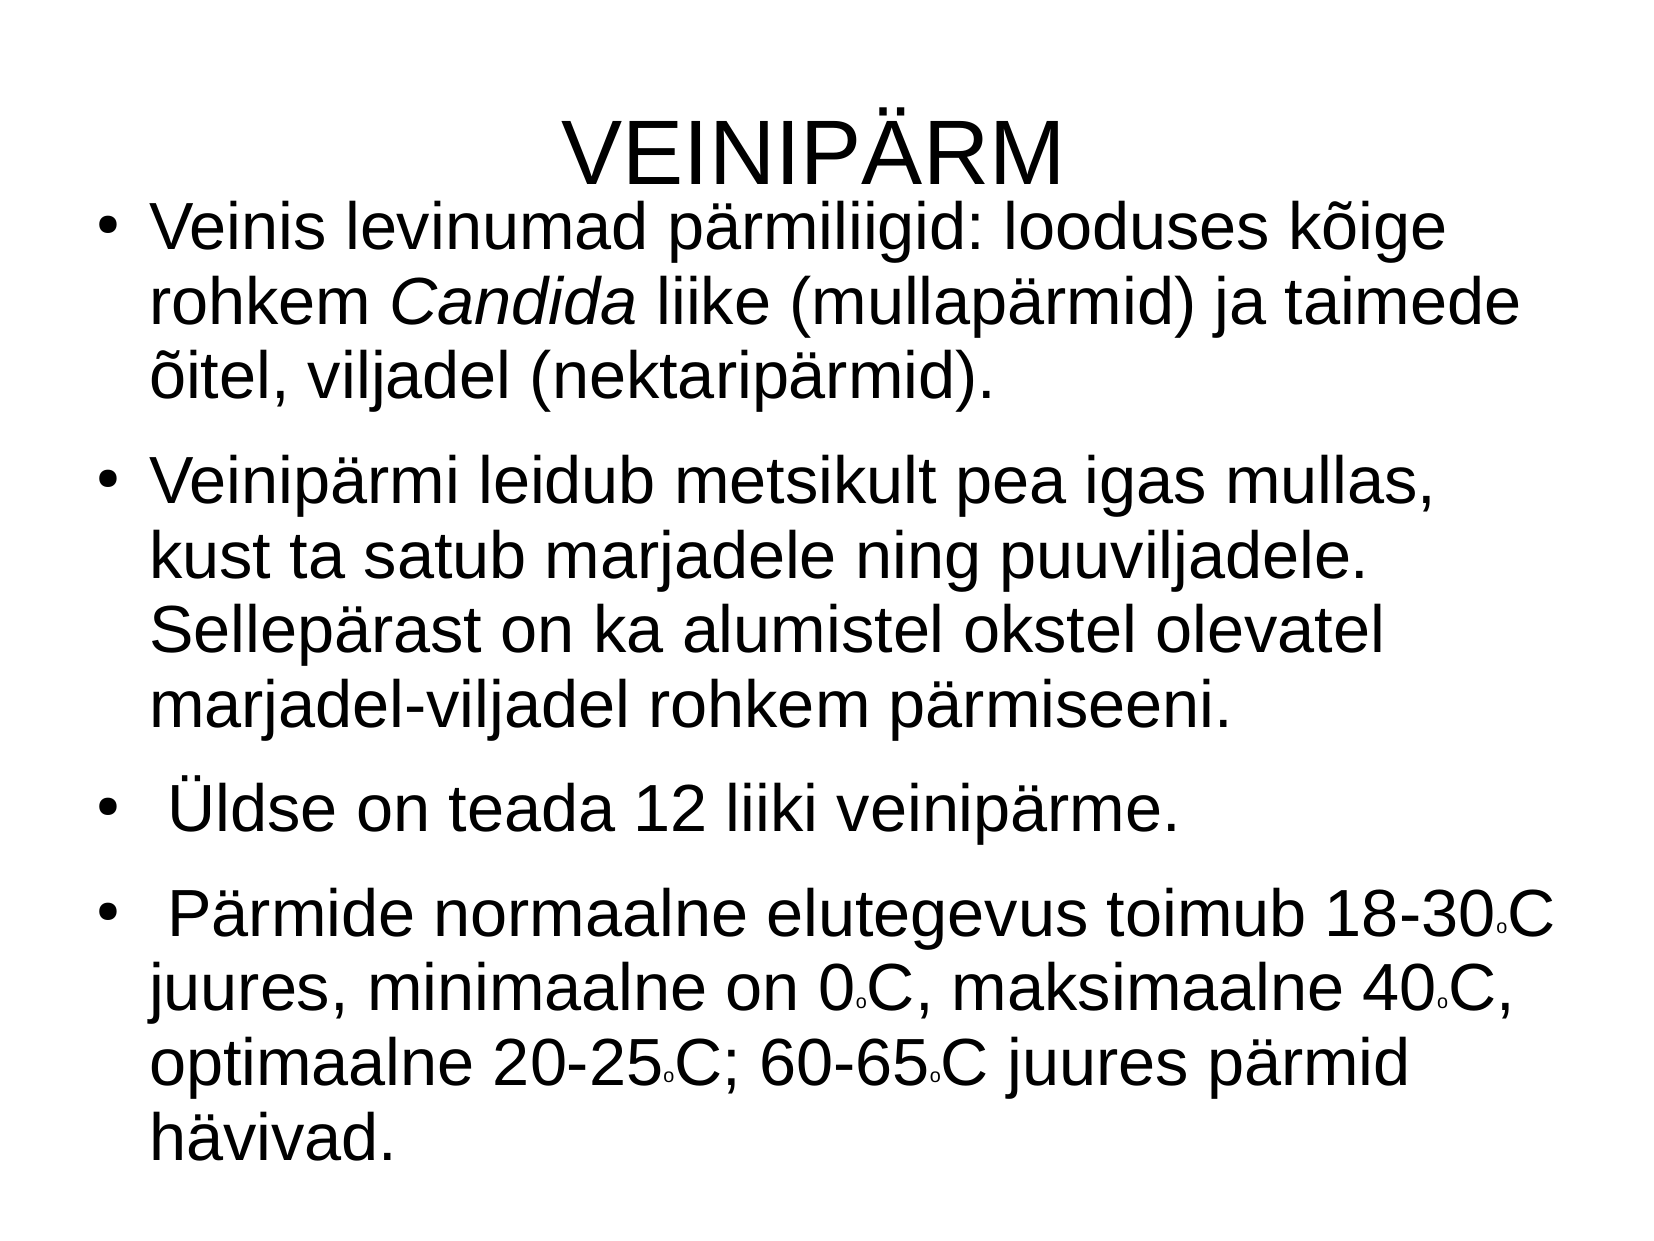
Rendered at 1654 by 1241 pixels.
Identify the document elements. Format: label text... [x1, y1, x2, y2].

list Veinis levinumad pärmiliigid: looduses kõige rohkem Candida liike (mullapärmid) ja taimede õitel, viljadel (nektaripärmid). Veinipärmi leidub metsikult pea igas mullas, kust ta satub marjadele ning puuviljadele. Sellepärast on ka alumistel okstel olevatel marjadel-viljadel rohkem pärmiseeni. Üldse on teada 12 liiki veinipärme. Pärmide normaalne elutegevus toimub 18-30oC juures, minimaalne on 0oC, maksimaalne 40oC, optimaalne 20-25oC; 60-65oC juures pärmid hävivad. [78, 188, 1567, 1239]
title VEINIPÄRM [82, 49, 1571, 257]
